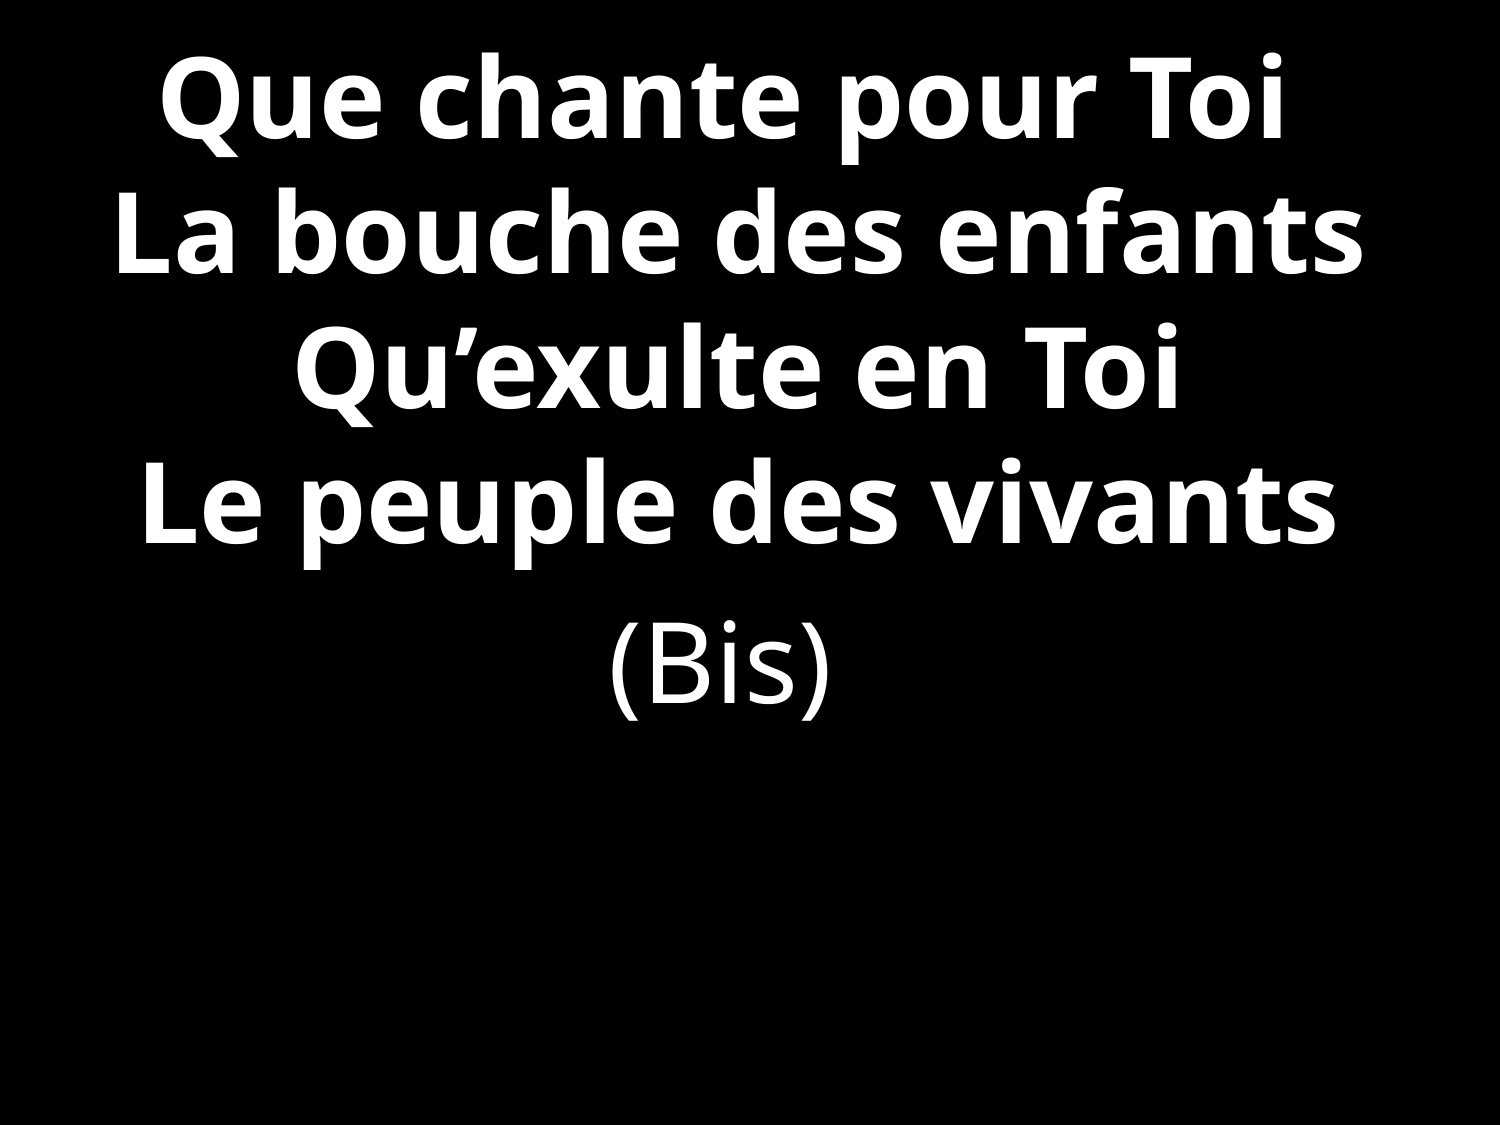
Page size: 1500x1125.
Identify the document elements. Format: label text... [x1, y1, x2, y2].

subtitle Que chante pour Toi La bouche des enfants Qu’exulte en Toi Le peuple des vivants (Bis) [17, 19, 1459, 1106]
